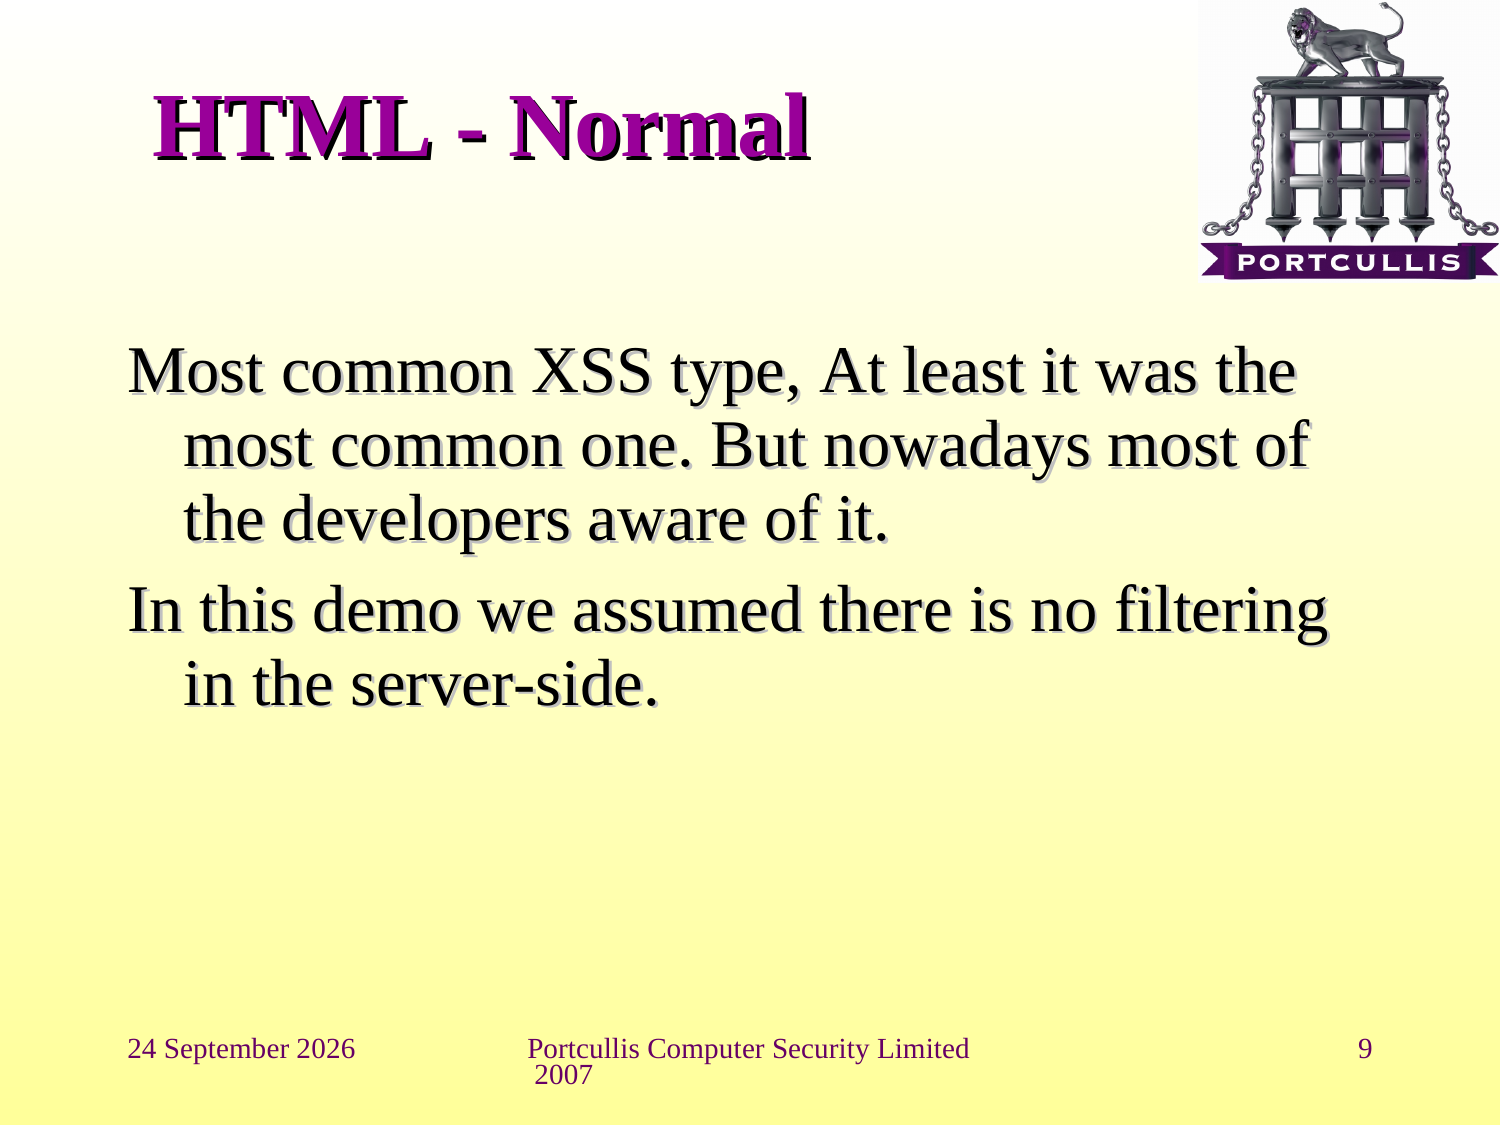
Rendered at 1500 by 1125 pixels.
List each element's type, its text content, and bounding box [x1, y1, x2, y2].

picture [1198, 0, 1500, 283]
title HTML - Normal [0, 0, 963, 250]
list Most common XSS type, At least it was the most common one. But nowadays most of the developers aware of it. In this demo we assumed there is no filtering in the server-side. [112, 324, 1388, 1001]
